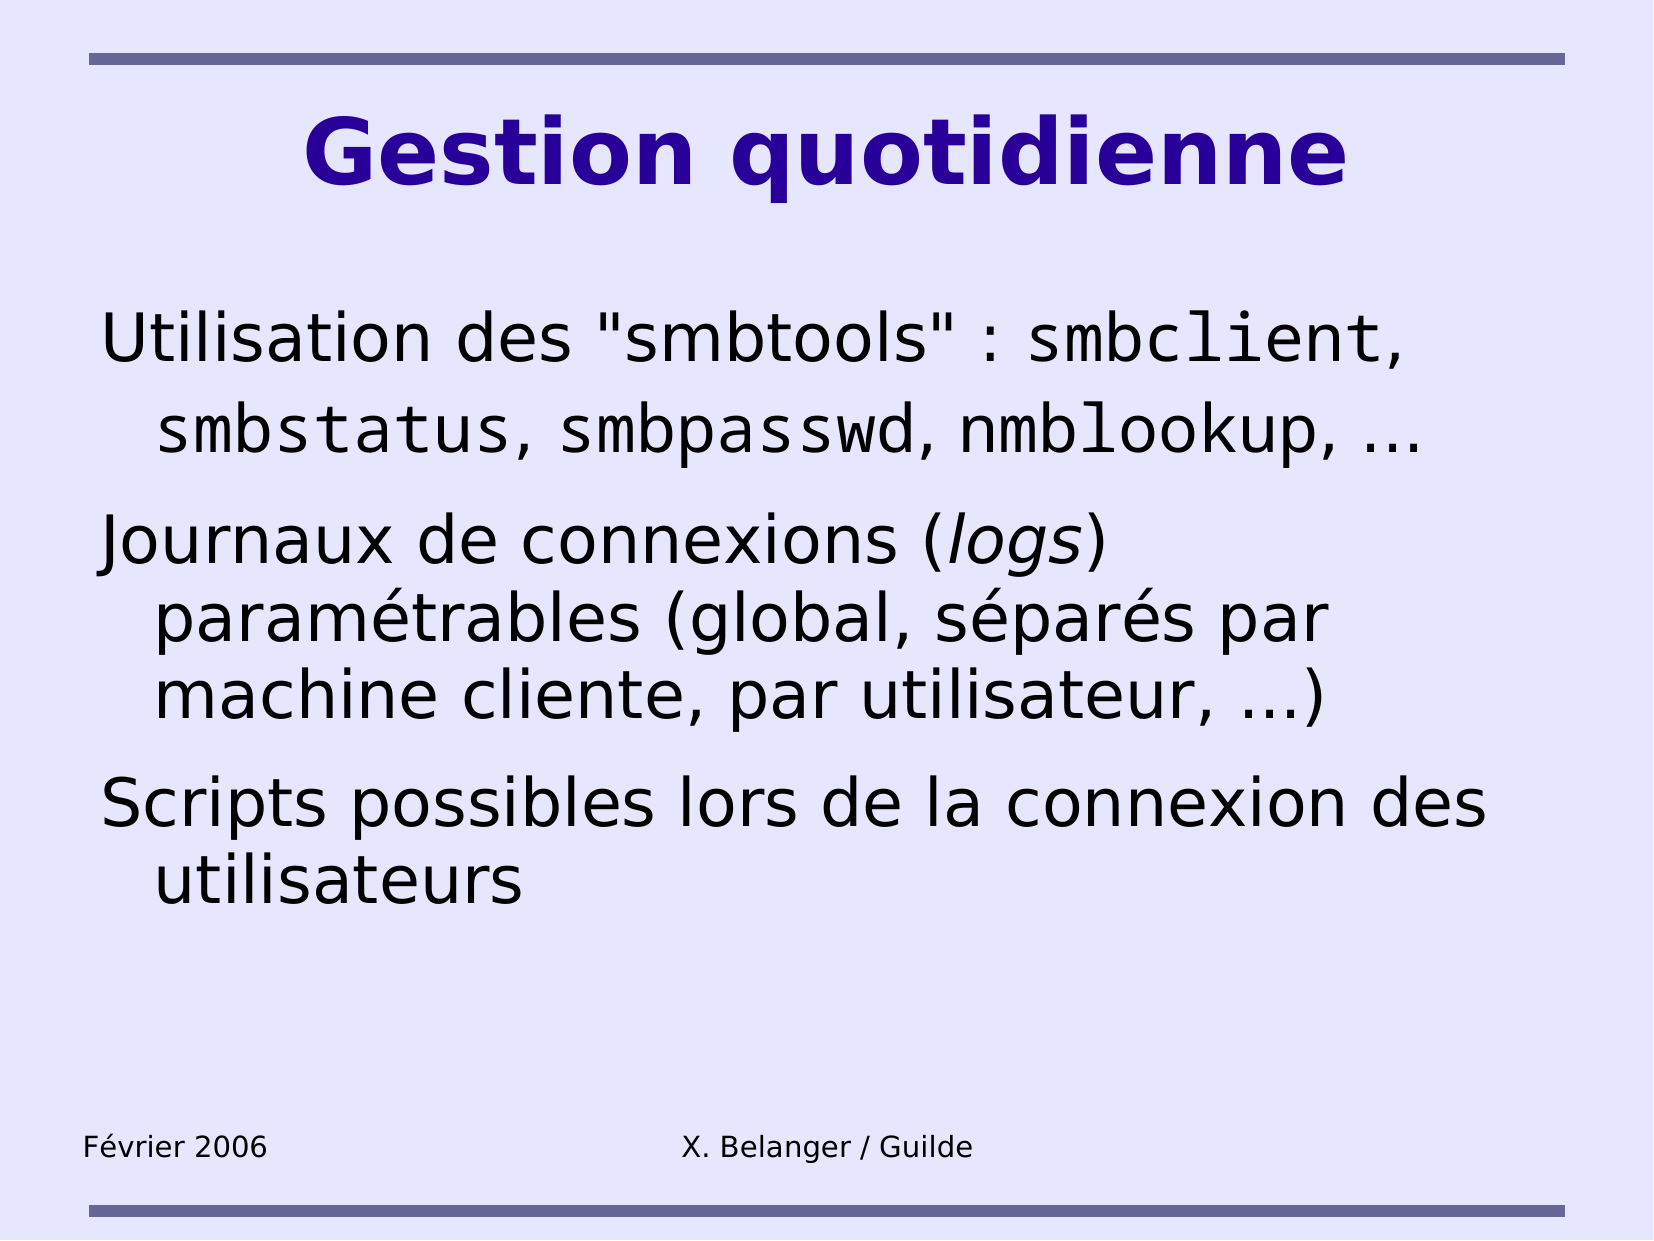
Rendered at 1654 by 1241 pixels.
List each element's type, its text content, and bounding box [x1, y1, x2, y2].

title Gestion quotidienne [82, 49, 1571, 257]
list Utilisation des "smbtools" : smbclient, smbstatus, smbpasswd, nmblookup, ... Journaux de connexions (logs) paramétrables (global, séparés par machine cliente, par utilisateur, ...) Scripts possibles lors de la connexion des utilisateurs [82, 290, 1571, 1109]
